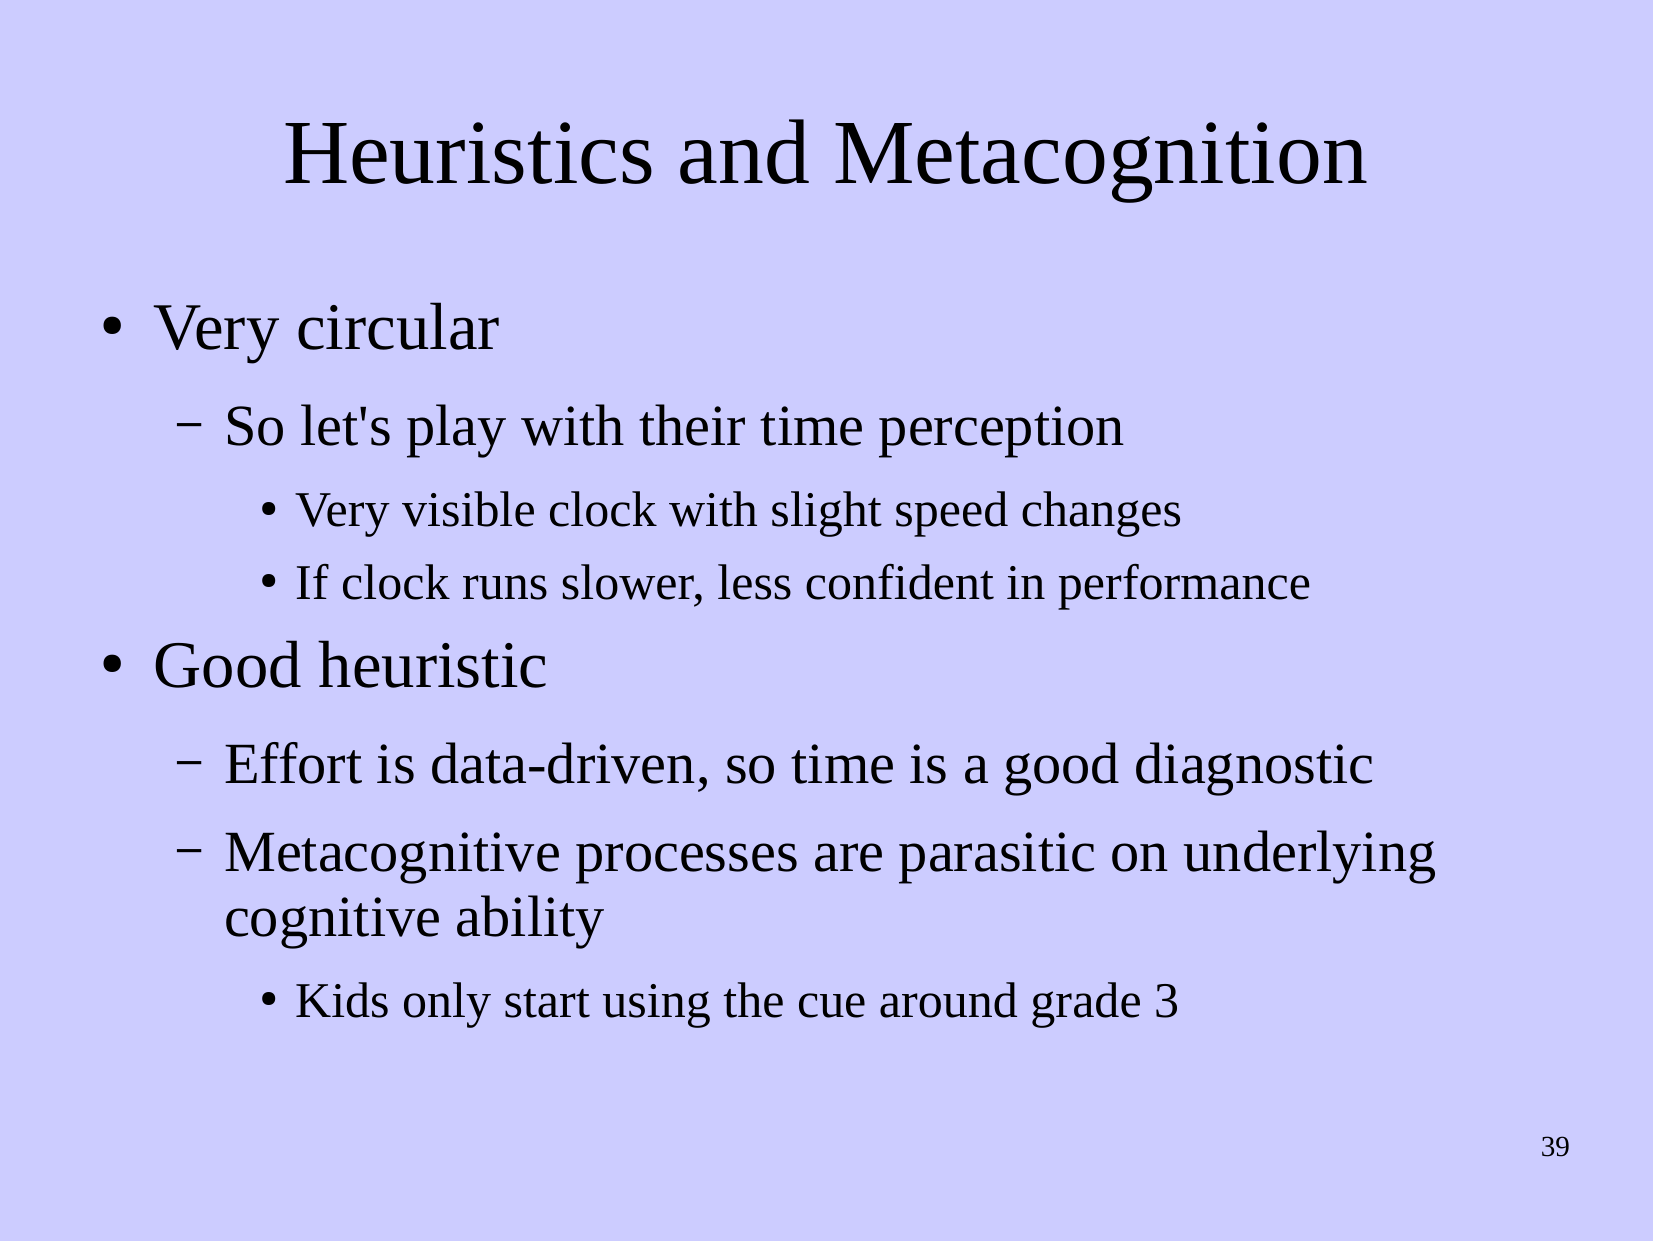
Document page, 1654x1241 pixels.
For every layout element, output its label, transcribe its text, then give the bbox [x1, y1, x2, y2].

list Very circular So let's play with their time perception Very visible clock with slight speed changes If clock runs slower, less confident in performance Good heuristic Effort is data-driven, so time is a good diagnostic Metacognitive processes are parasitic on underlying cognitive ability Kids only start using the cue around grade 3 [82, 290, 1571, 1109]
title Heuristics and Metacognition [82, 49, 1571, 257]
